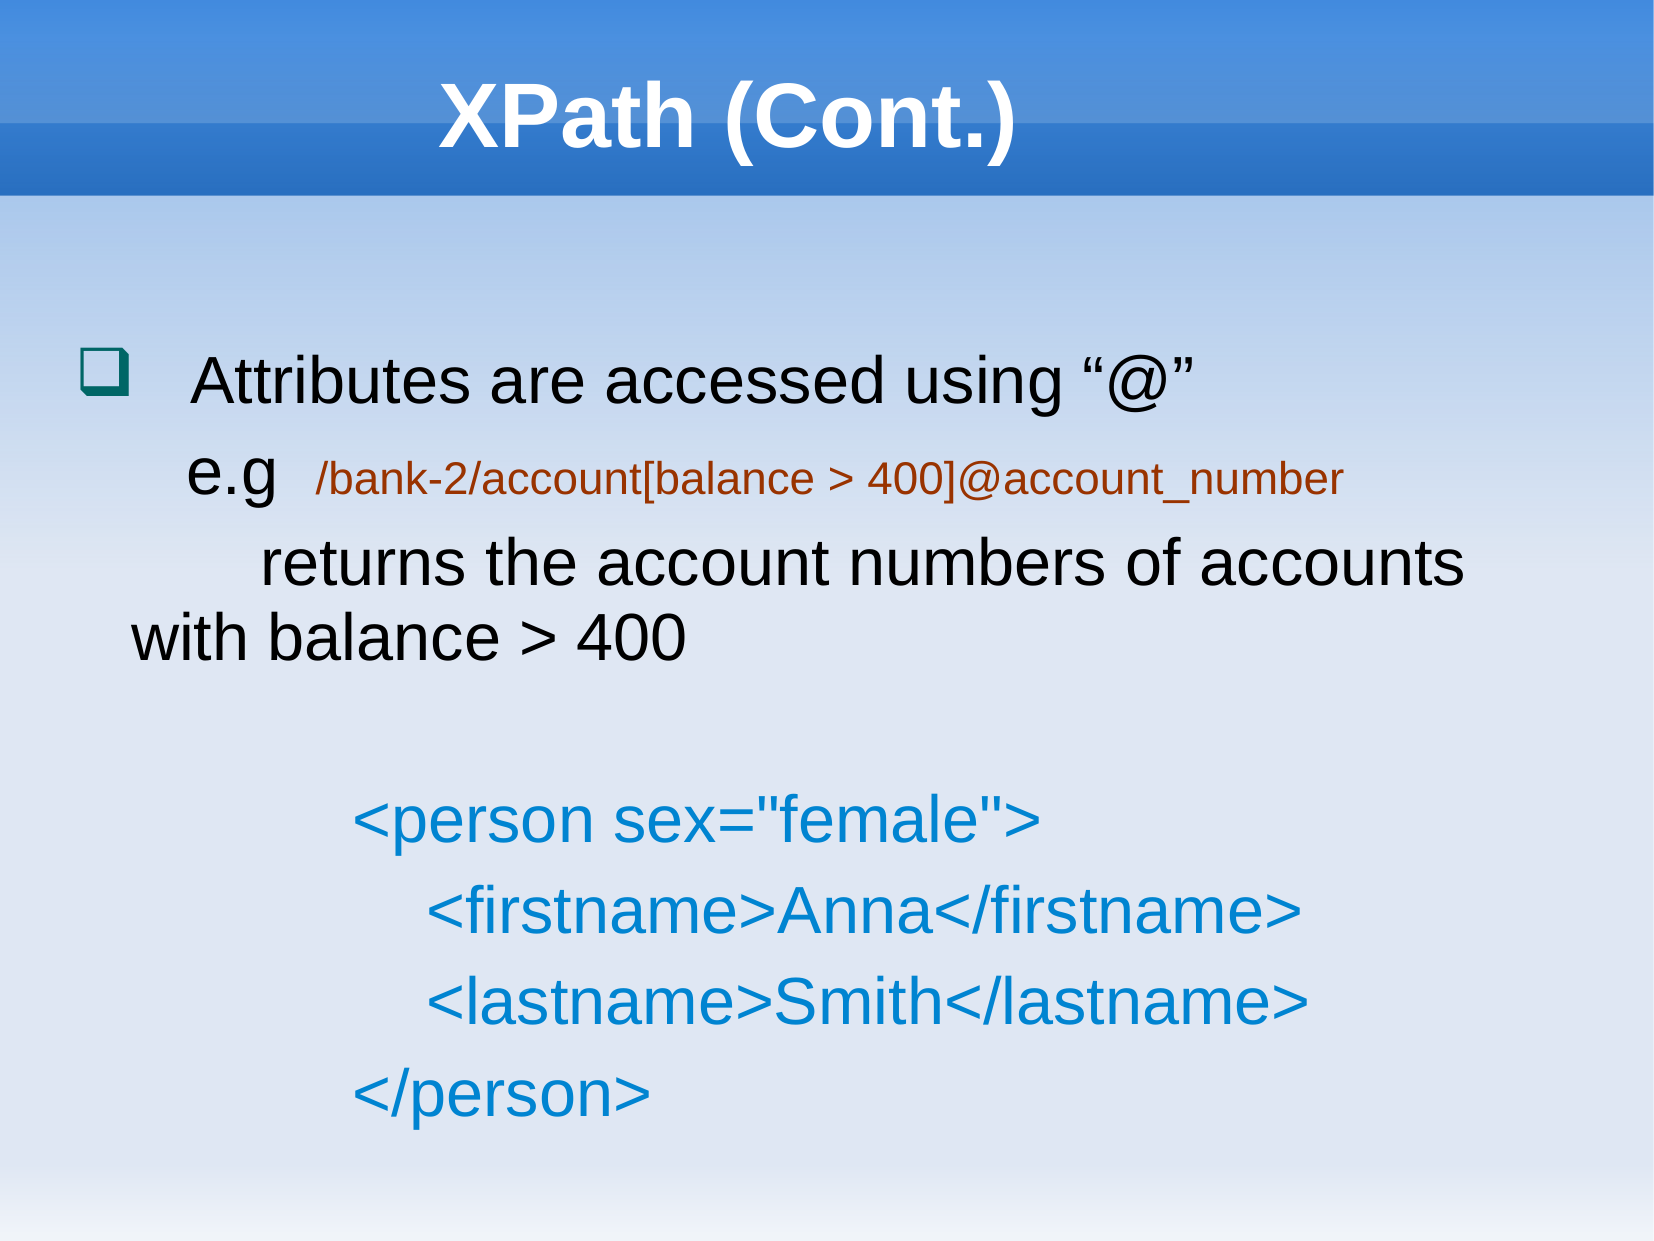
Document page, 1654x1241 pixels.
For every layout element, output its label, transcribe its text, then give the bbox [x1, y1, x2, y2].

text_box Attributes are accessed using “@” e.g /bank-2/account[balance > 400]@account_number returns the account numbers of accounts with balance > 400 <person sex="female"> <firstname>Anna</firstname> <lastname>Smith</lastname> </person> [75, 338, 1576, 1163]
text_box XPath (Cont.) [374, 9, 1083, 216]
picture [0, 0, 1654, 1241]
